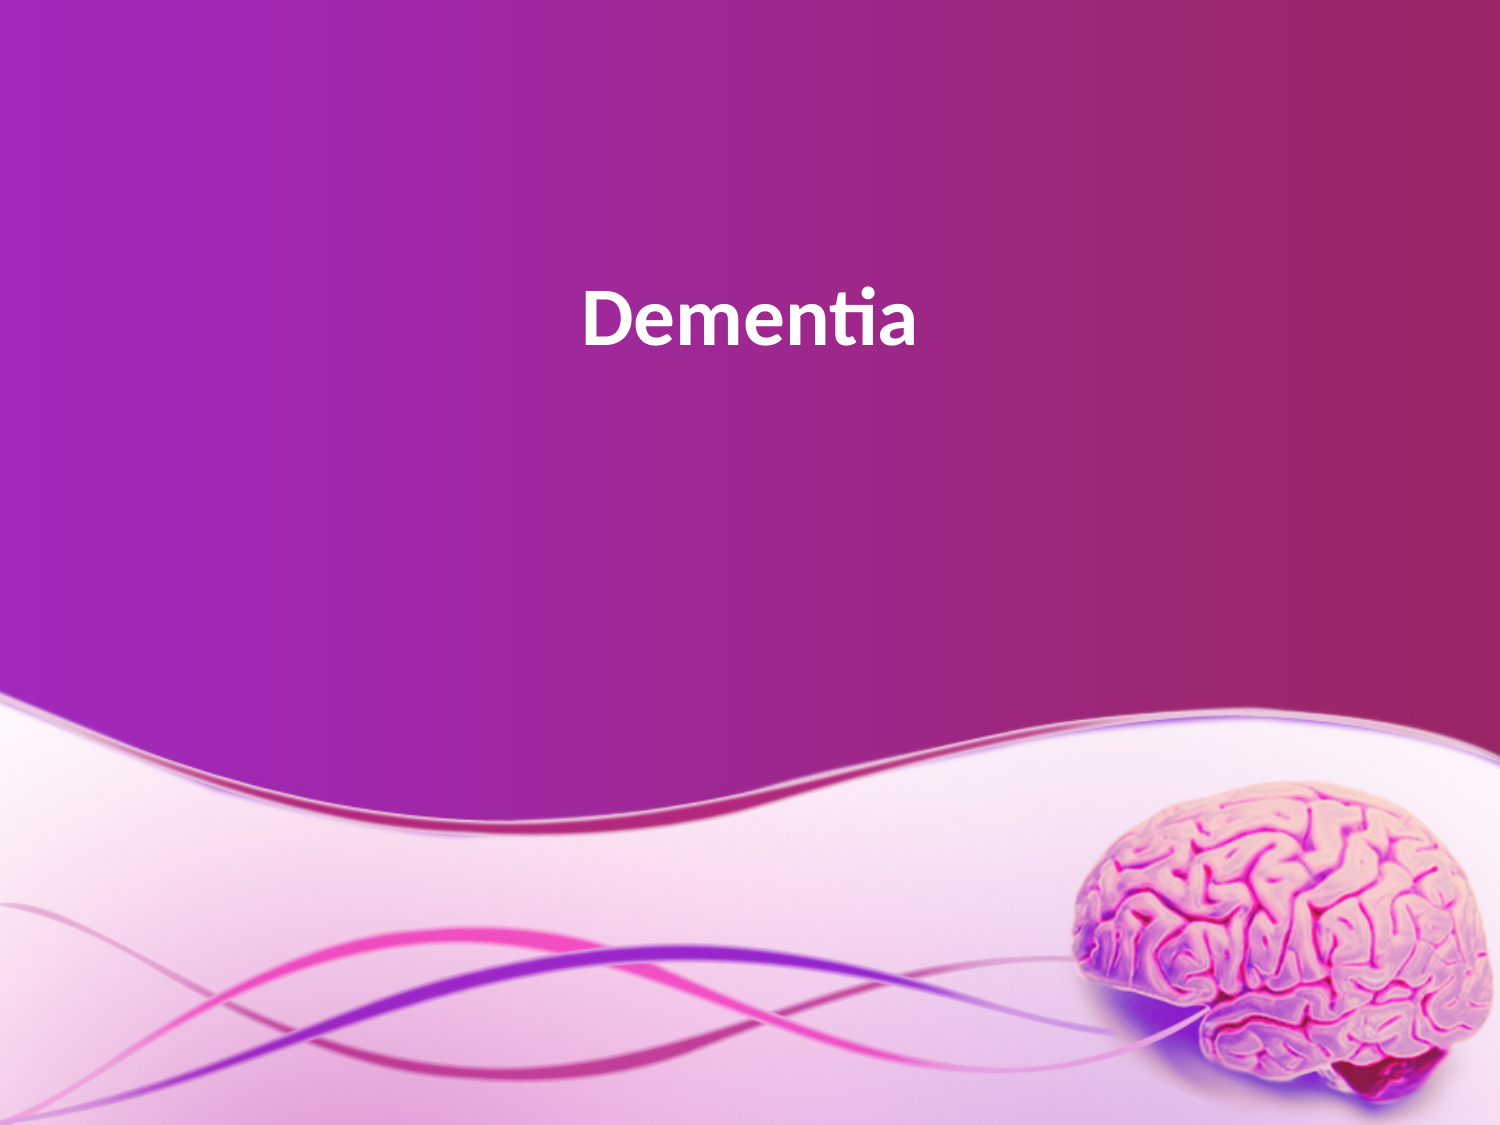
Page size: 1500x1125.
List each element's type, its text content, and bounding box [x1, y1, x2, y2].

title Dementia [112, 128, 1388, 370]
